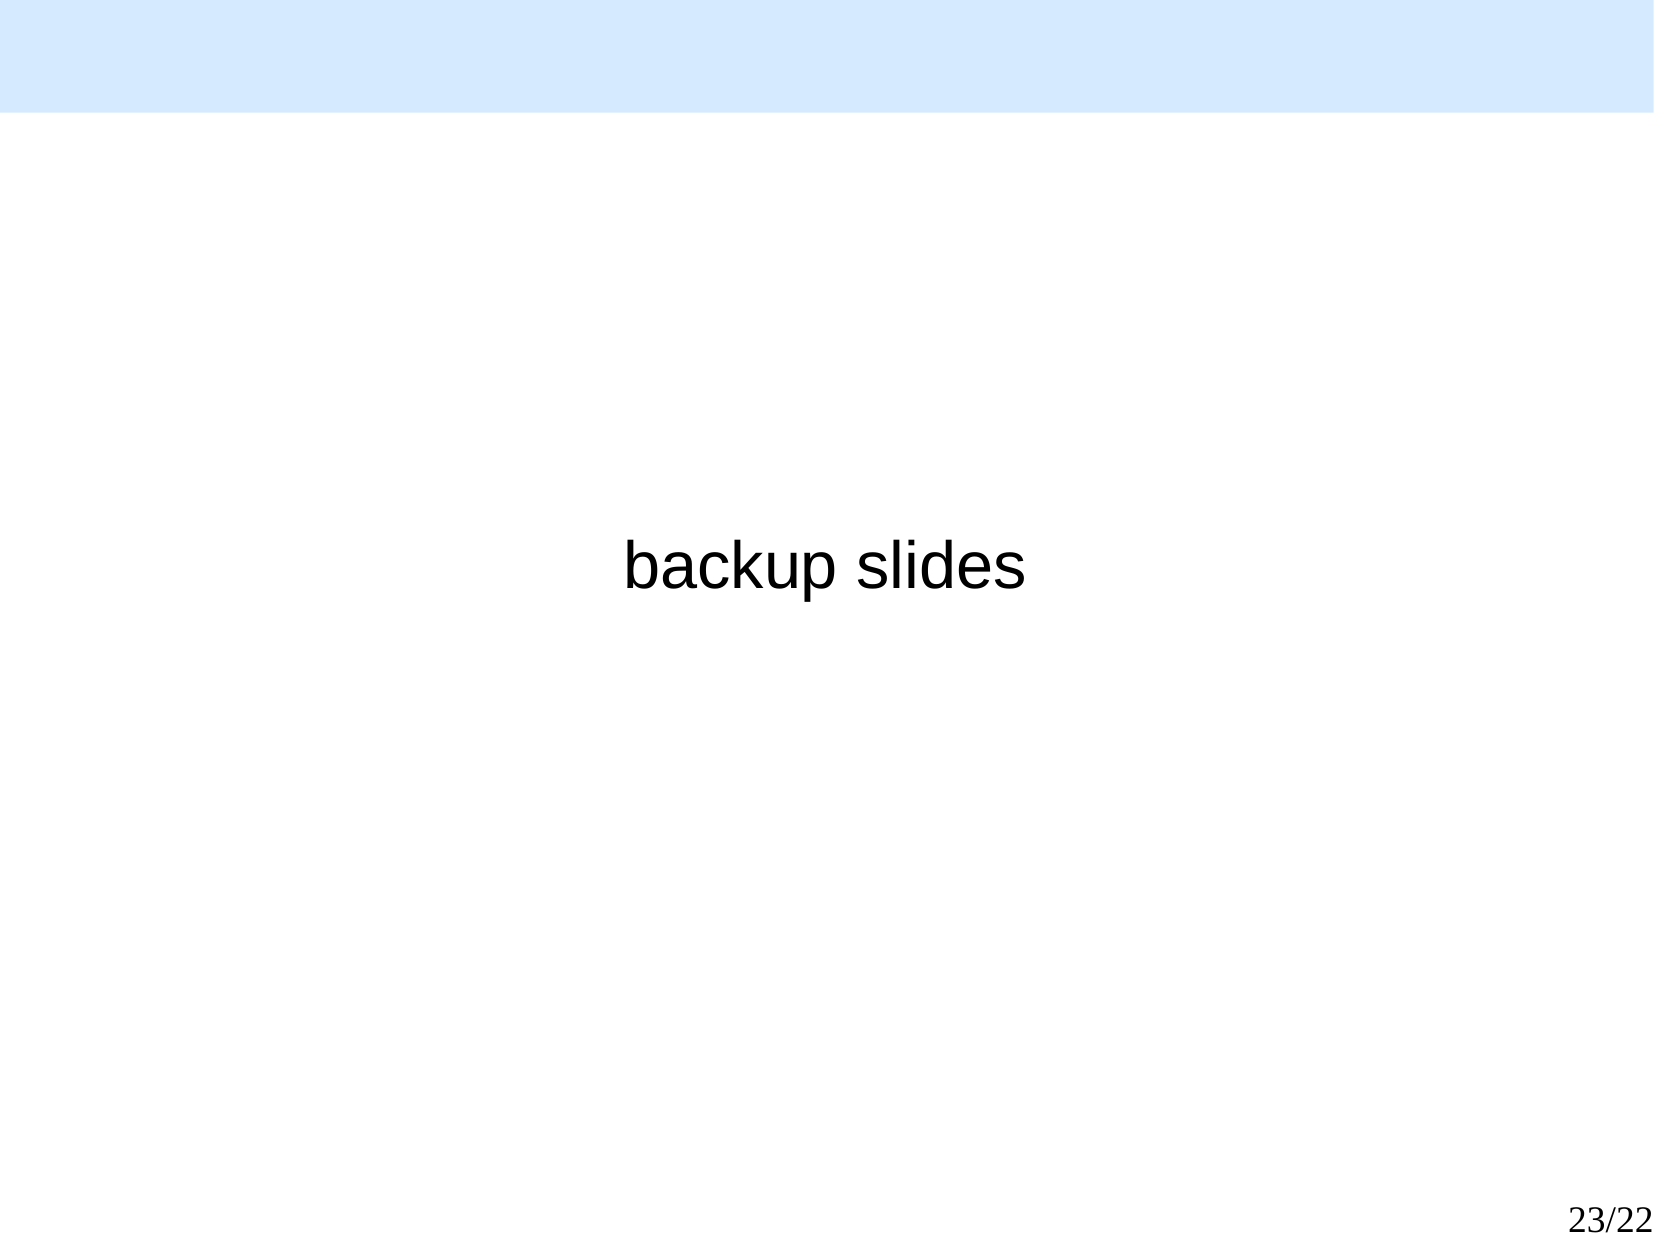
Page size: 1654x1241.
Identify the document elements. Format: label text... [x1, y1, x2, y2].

subtitle backup slides [37, 156, 1613, 976]
